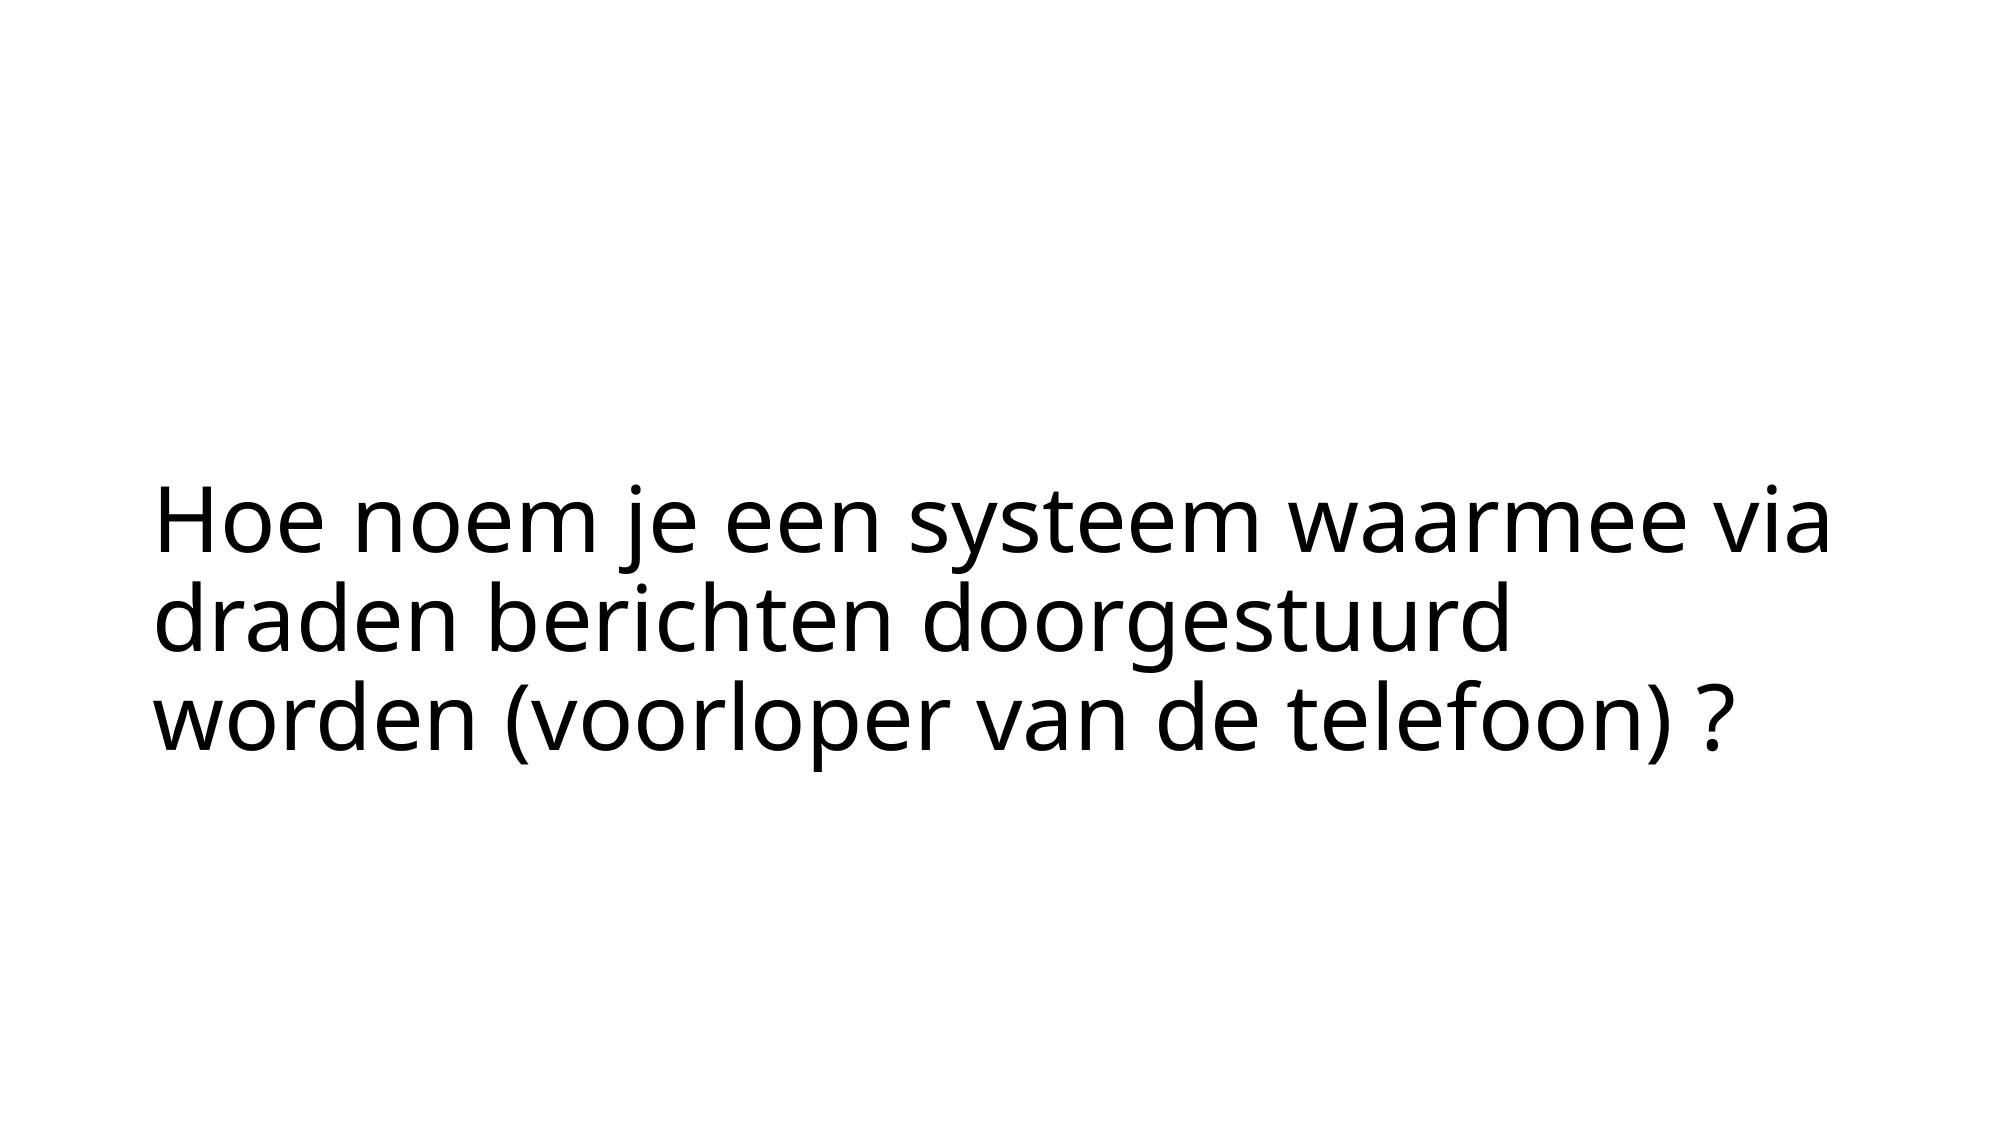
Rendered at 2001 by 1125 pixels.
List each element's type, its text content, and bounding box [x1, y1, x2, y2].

title Hoe noem je een systeem waarmee via draden berichten doorgestuurd worden (voorloper van de telefoon) ? [137, 345, 1863, 898]
